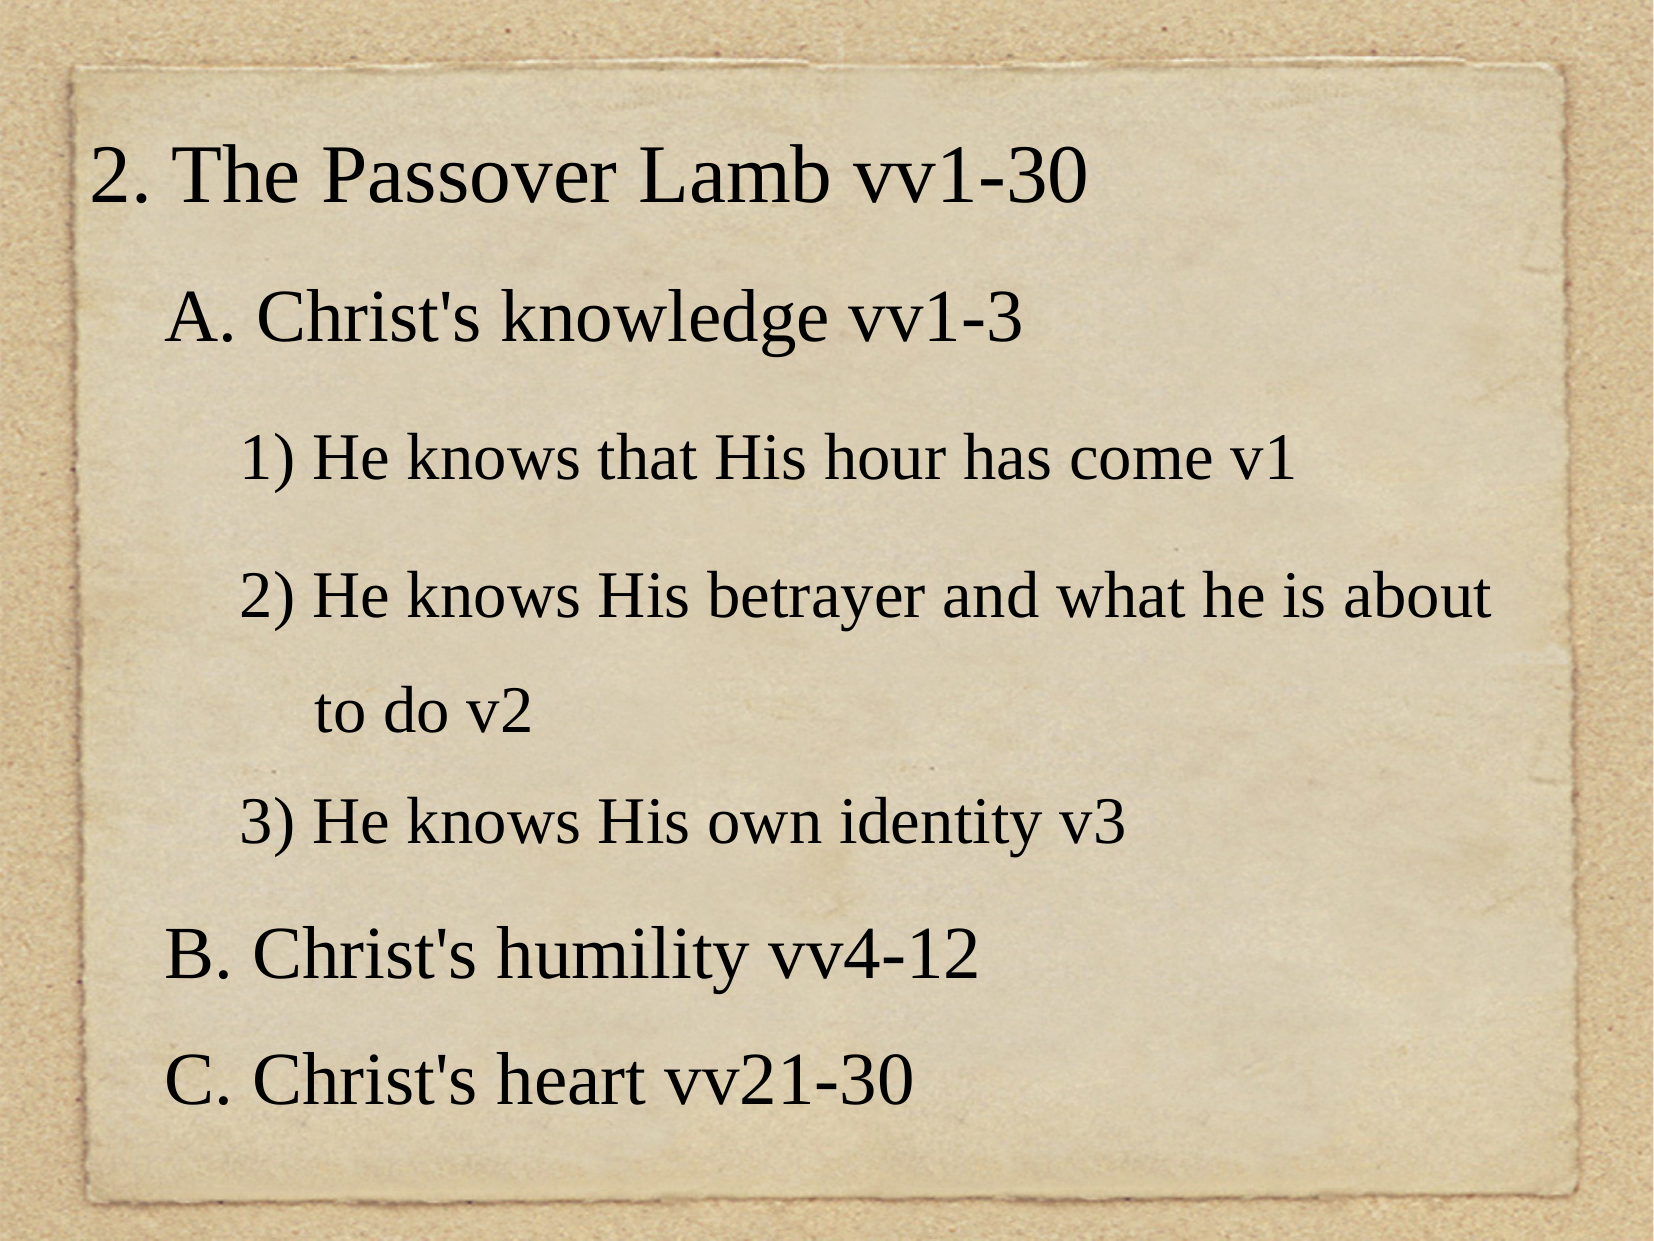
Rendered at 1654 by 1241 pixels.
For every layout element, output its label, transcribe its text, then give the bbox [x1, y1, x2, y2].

picture [0, 0, 1654, 1241]
text_box 2. The Passover Lamb vv1-30 A. Christ's knowledge vv1-3 1) He knows that His hour has come v1 2) He knows His betrayer and what he is about to do v2 3) He knows His own identity v3 B. Christ's humility vv4-12 C. Christ's heart vv21-30 [75, 75, 1576, 1223]
